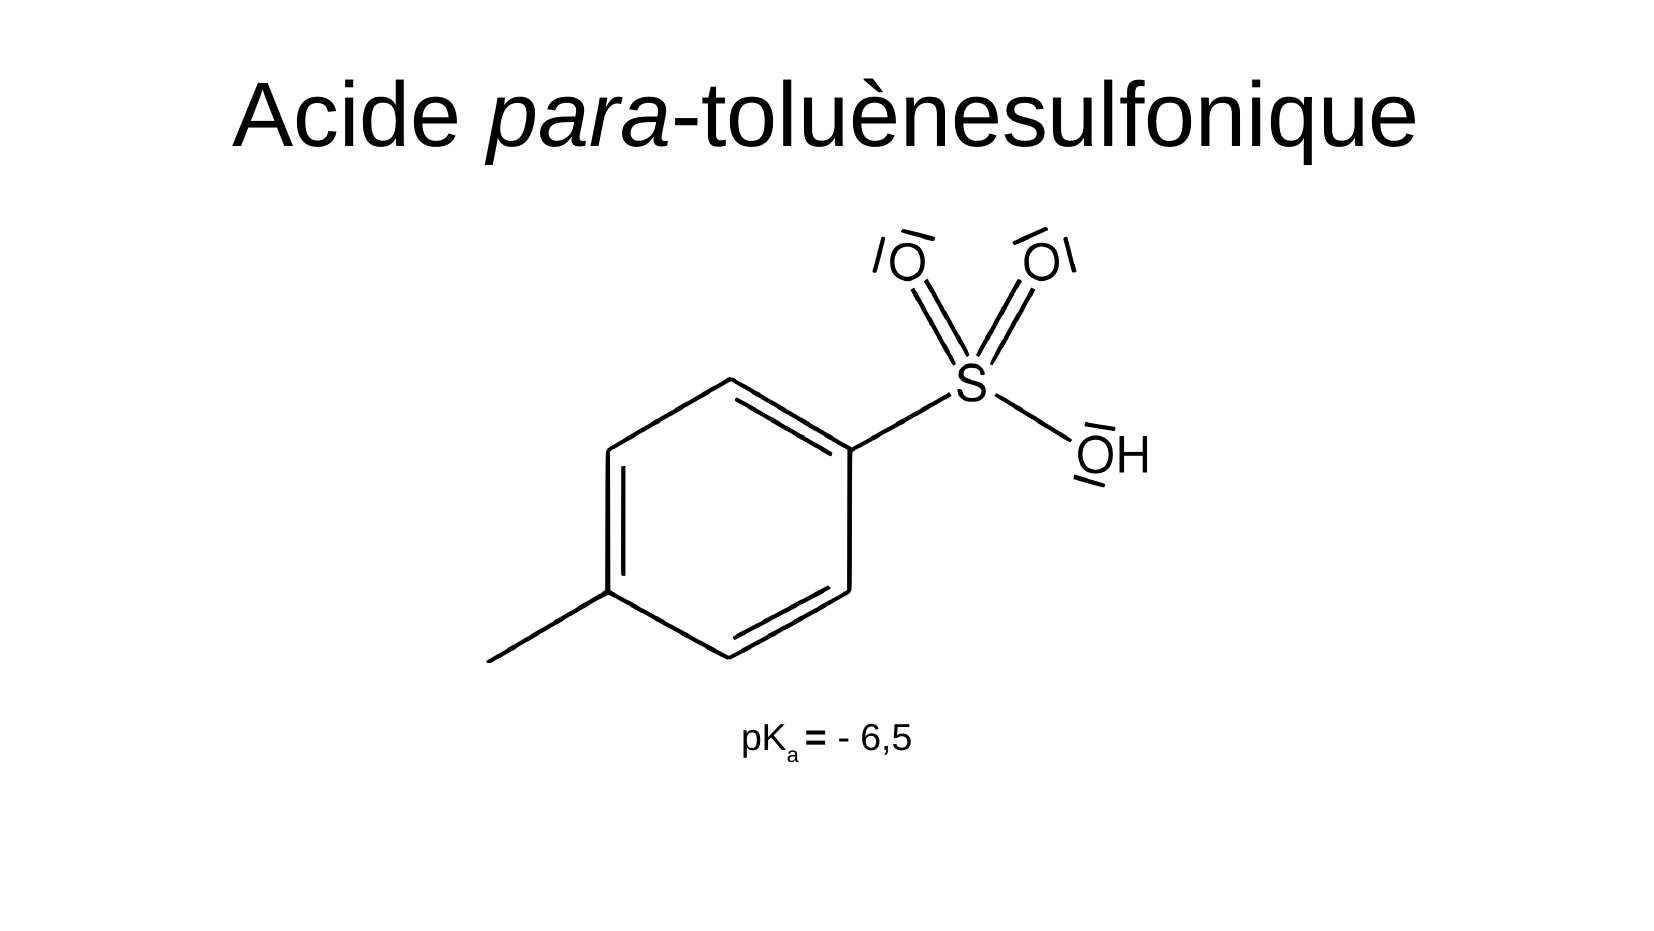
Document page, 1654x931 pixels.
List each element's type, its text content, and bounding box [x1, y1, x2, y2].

text_box pKa = - 6,5 [484, 708, 1170, 775]
title Acide para-toluènesulfonique [82, 37, 1571, 193]
picture [484, 224, 1147, 663]
